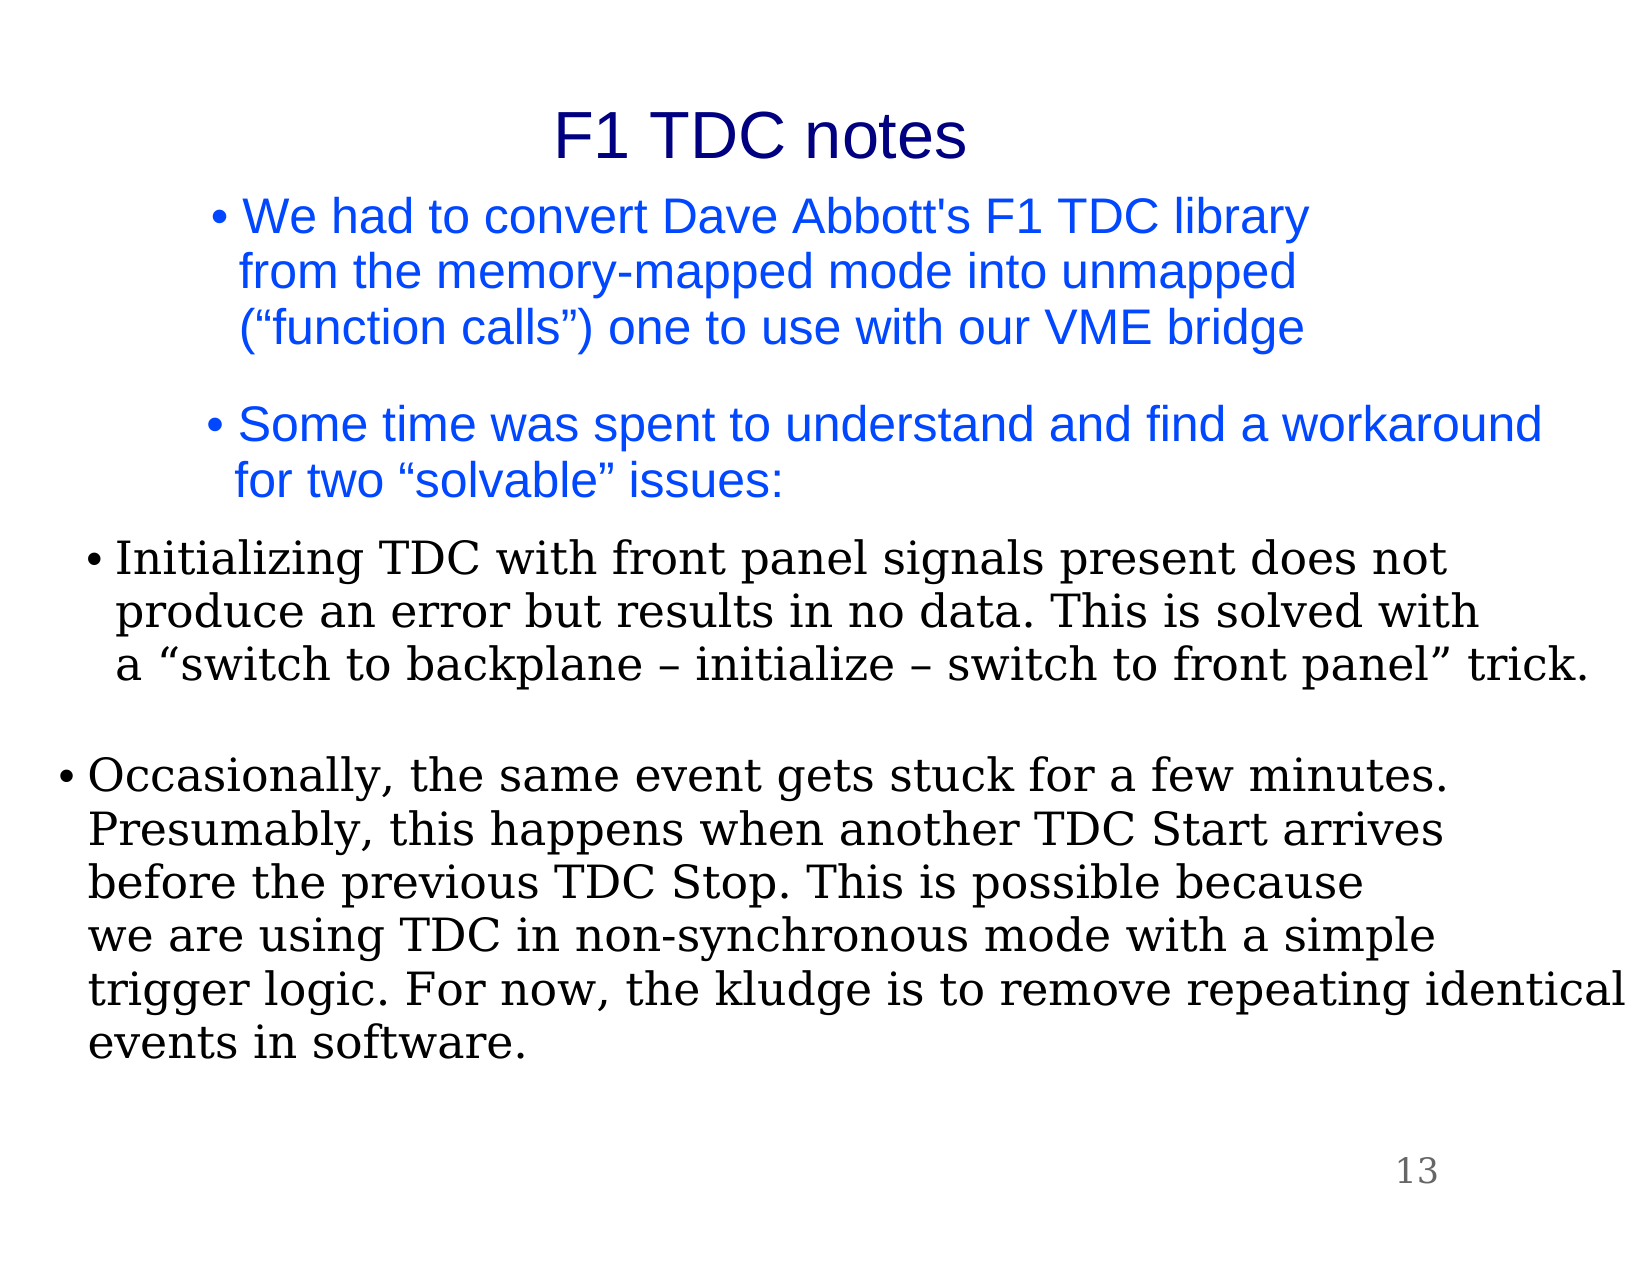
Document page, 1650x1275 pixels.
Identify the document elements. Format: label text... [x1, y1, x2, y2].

text_box • Occasionally, the same event gets stuck for a few minutes. Presumably, this happens when another TDC Start arrives before the previous TDC Stop. This is possible because we are using TDC in non-synchronous mode with a simple trigger logic. For now, the kludge is to remove repeating identical events in software. [58, 749, 1620, 1070]
text_box • Initializing TDC with front panel signals present does not produce an error but results in no data. This is solved with a “switch to backplane – initialize – switch to front panel” trick. [86, 531, 1592, 693]
text_box F1 TDC notes [553, 98, 969, 176]
text_box • Some time was spent to understand and find a workaround for two “solvable” issues: [206, 396, 1545, 512]
text_box <number> [1394, 1151, 1592, 1192]
text_box • We had to convert Dave Abbott's F1 TDC library from the memory-mapped mode into unmapped (“function calls”) one to use with our VME bridge [210, 188, 1321, 361]
